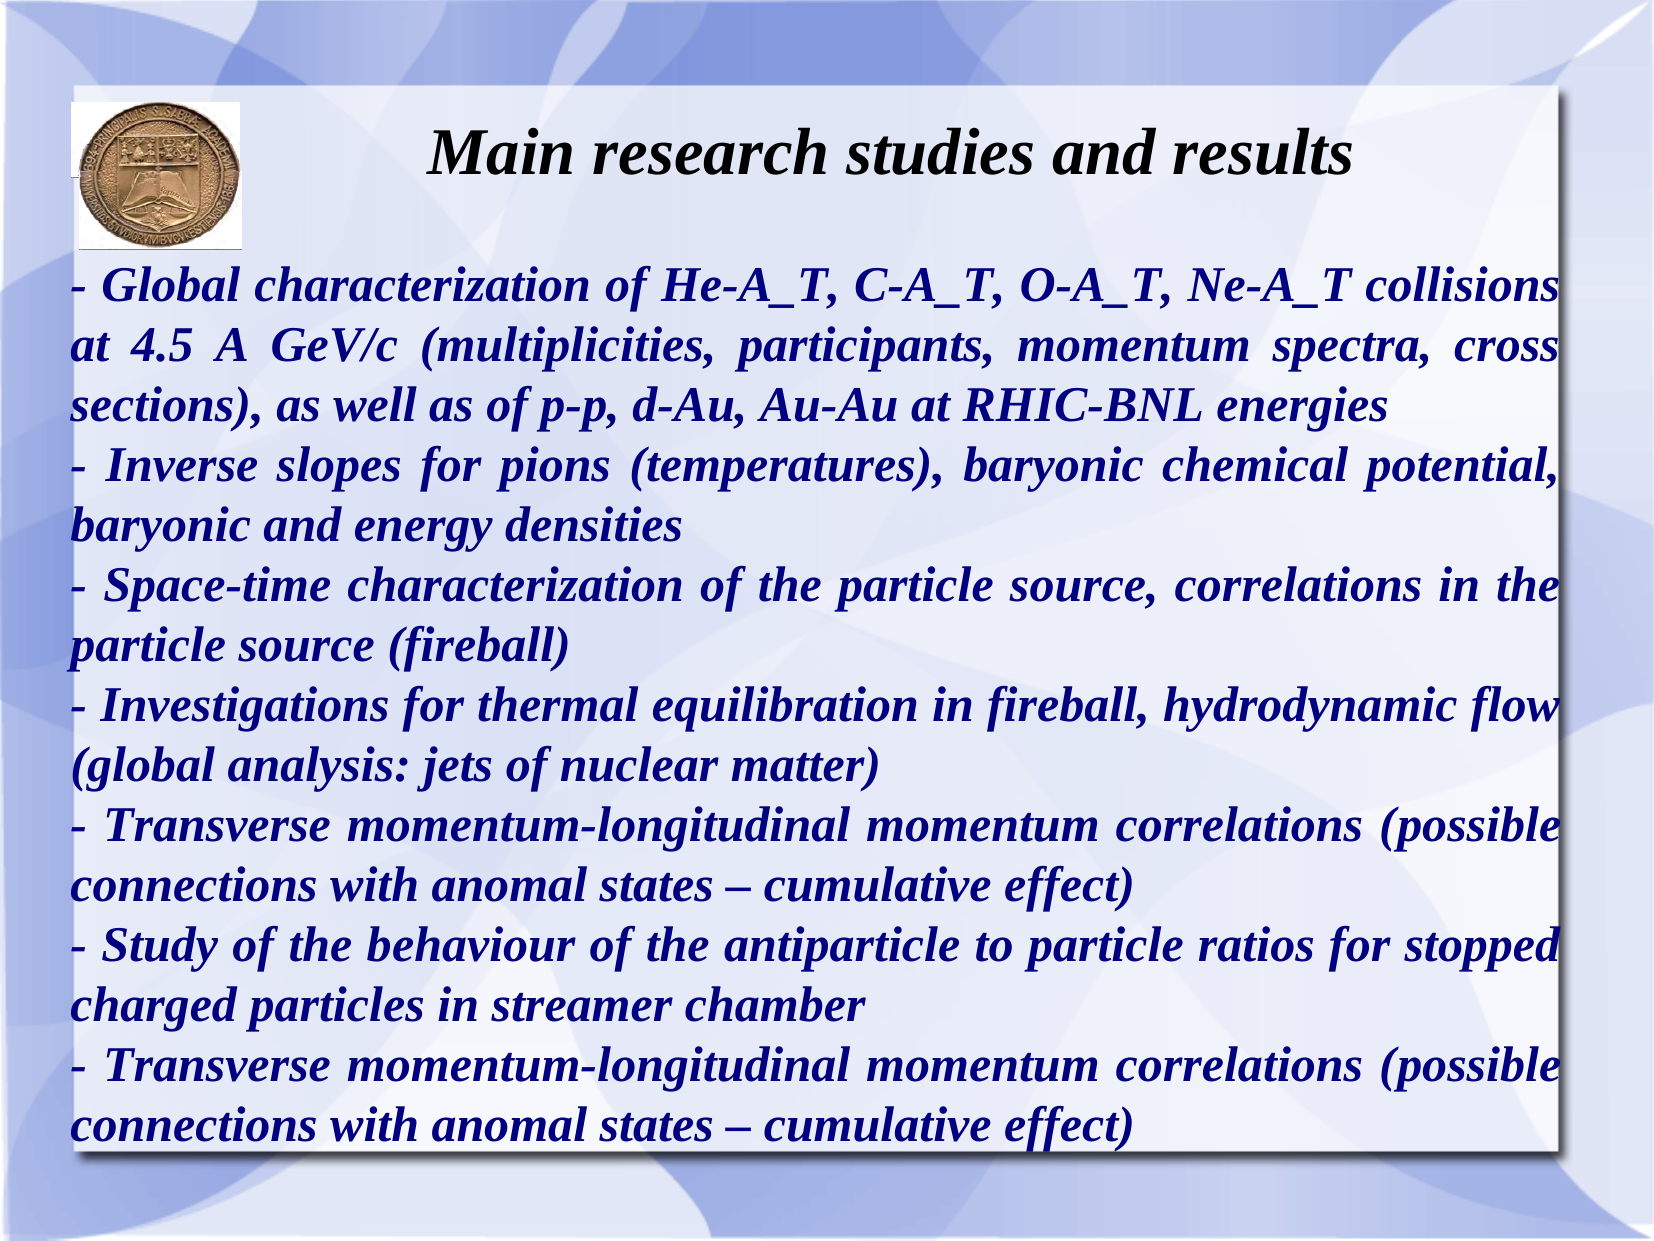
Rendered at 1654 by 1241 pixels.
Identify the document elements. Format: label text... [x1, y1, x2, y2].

title Main research studies and results [245, 101, 1539, 194]
list - Global characterization of He-A_T, C-A_T, O-A_T, Ne-A_T collisions at 4.5 A GeV/c (multiplicities, participants, momentum spectra, cross sections), as well as of p-p, d-Au, Au-Au at RHIC-BNL energies - Inverse slopes for pions (temperatures), baryonic chemical potential, baryonic and energy densities - Space-time characterization of the particle source, correlations in the particle source (fireball) - Investigations for thermal equilibration in fireball, hydrodynamic flow (global analysis: jets of nuclear matter) - Transverse momentum-longitudinal momentum correlations (possible connections with anomal states – cumulative effect) - Study of the behaviour of the antiparticle to particle ratios for stopped charged particles in streamer chamber - Transverse momentum-longitudinal momentum correlations (possible connections with anomal states – cumulative effect) [70, 251, 1562, 1172]
chart [70, 101, 245, 252]
